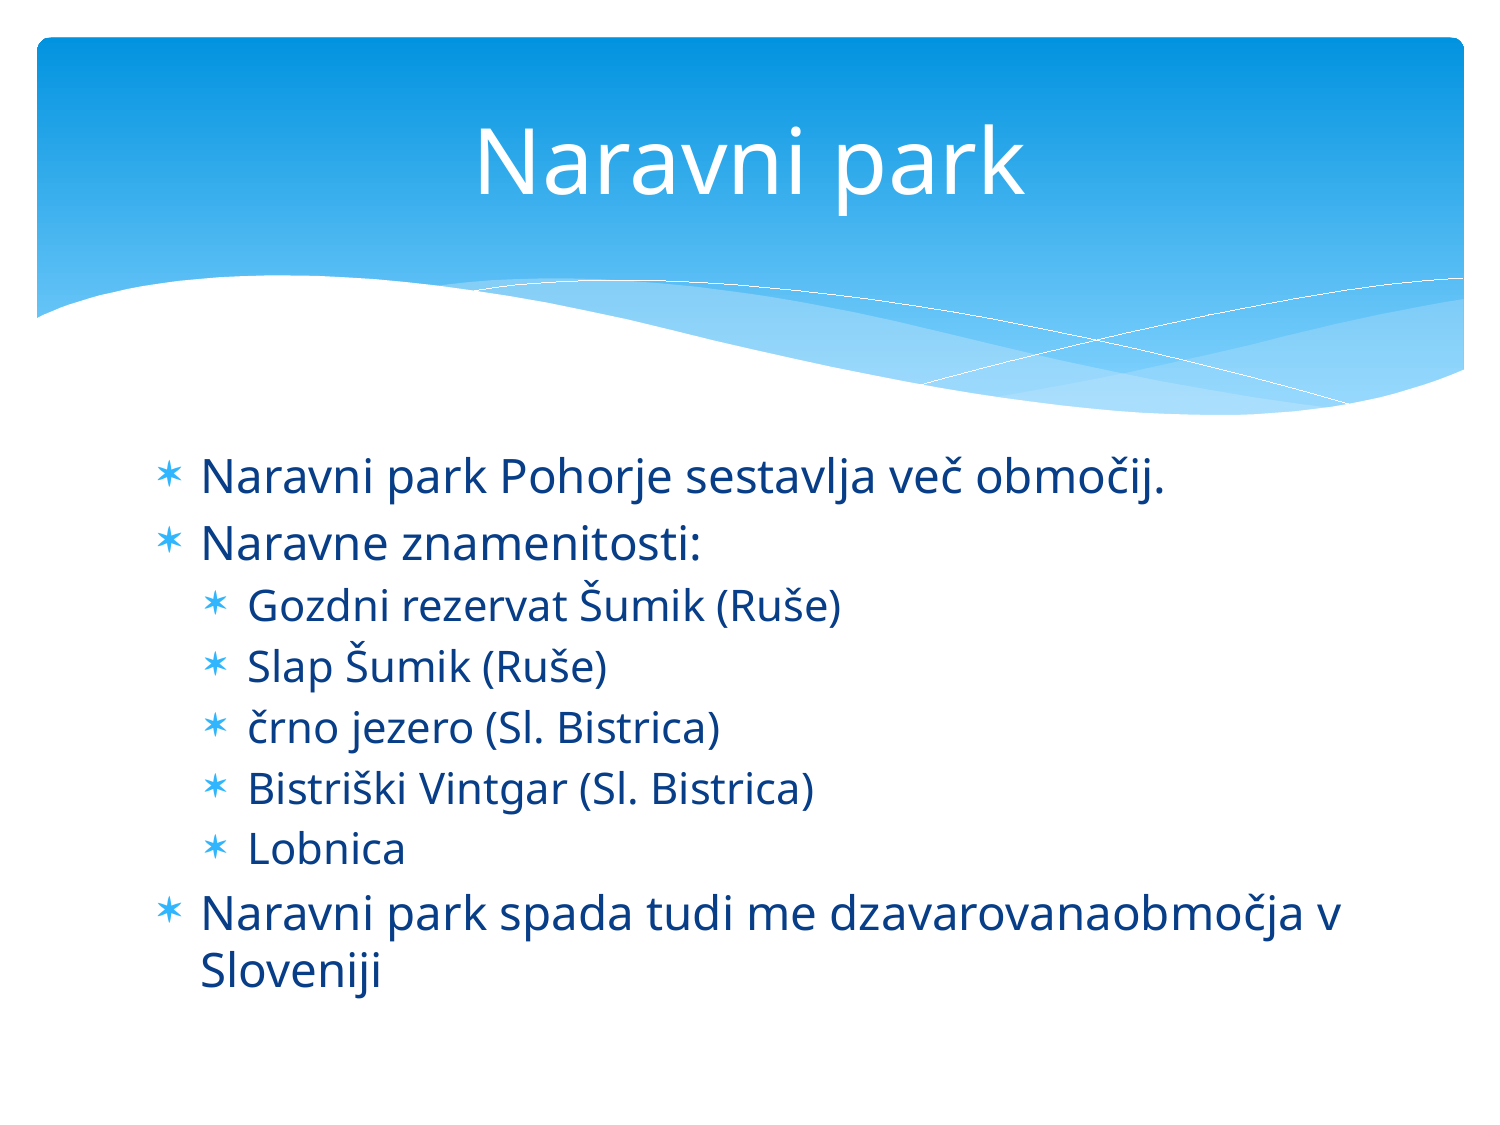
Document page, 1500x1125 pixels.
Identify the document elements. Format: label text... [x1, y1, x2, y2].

list Naravni park Pohorje sestavlja več območij. Naravne znamenitosti: Gozdni rezervat Šumik (Ruše) Slap Šumik (Ruše) črno jezero (Sl. Bistrica) Bistriški Vintgar (Sl. Bistrica) Lobnica Naravni park spada tudi me dzavarovanaobmočja v Sloveniji [142, 438, 1359, 1005]
title Naravni park [75, 55, 1425, 261]
